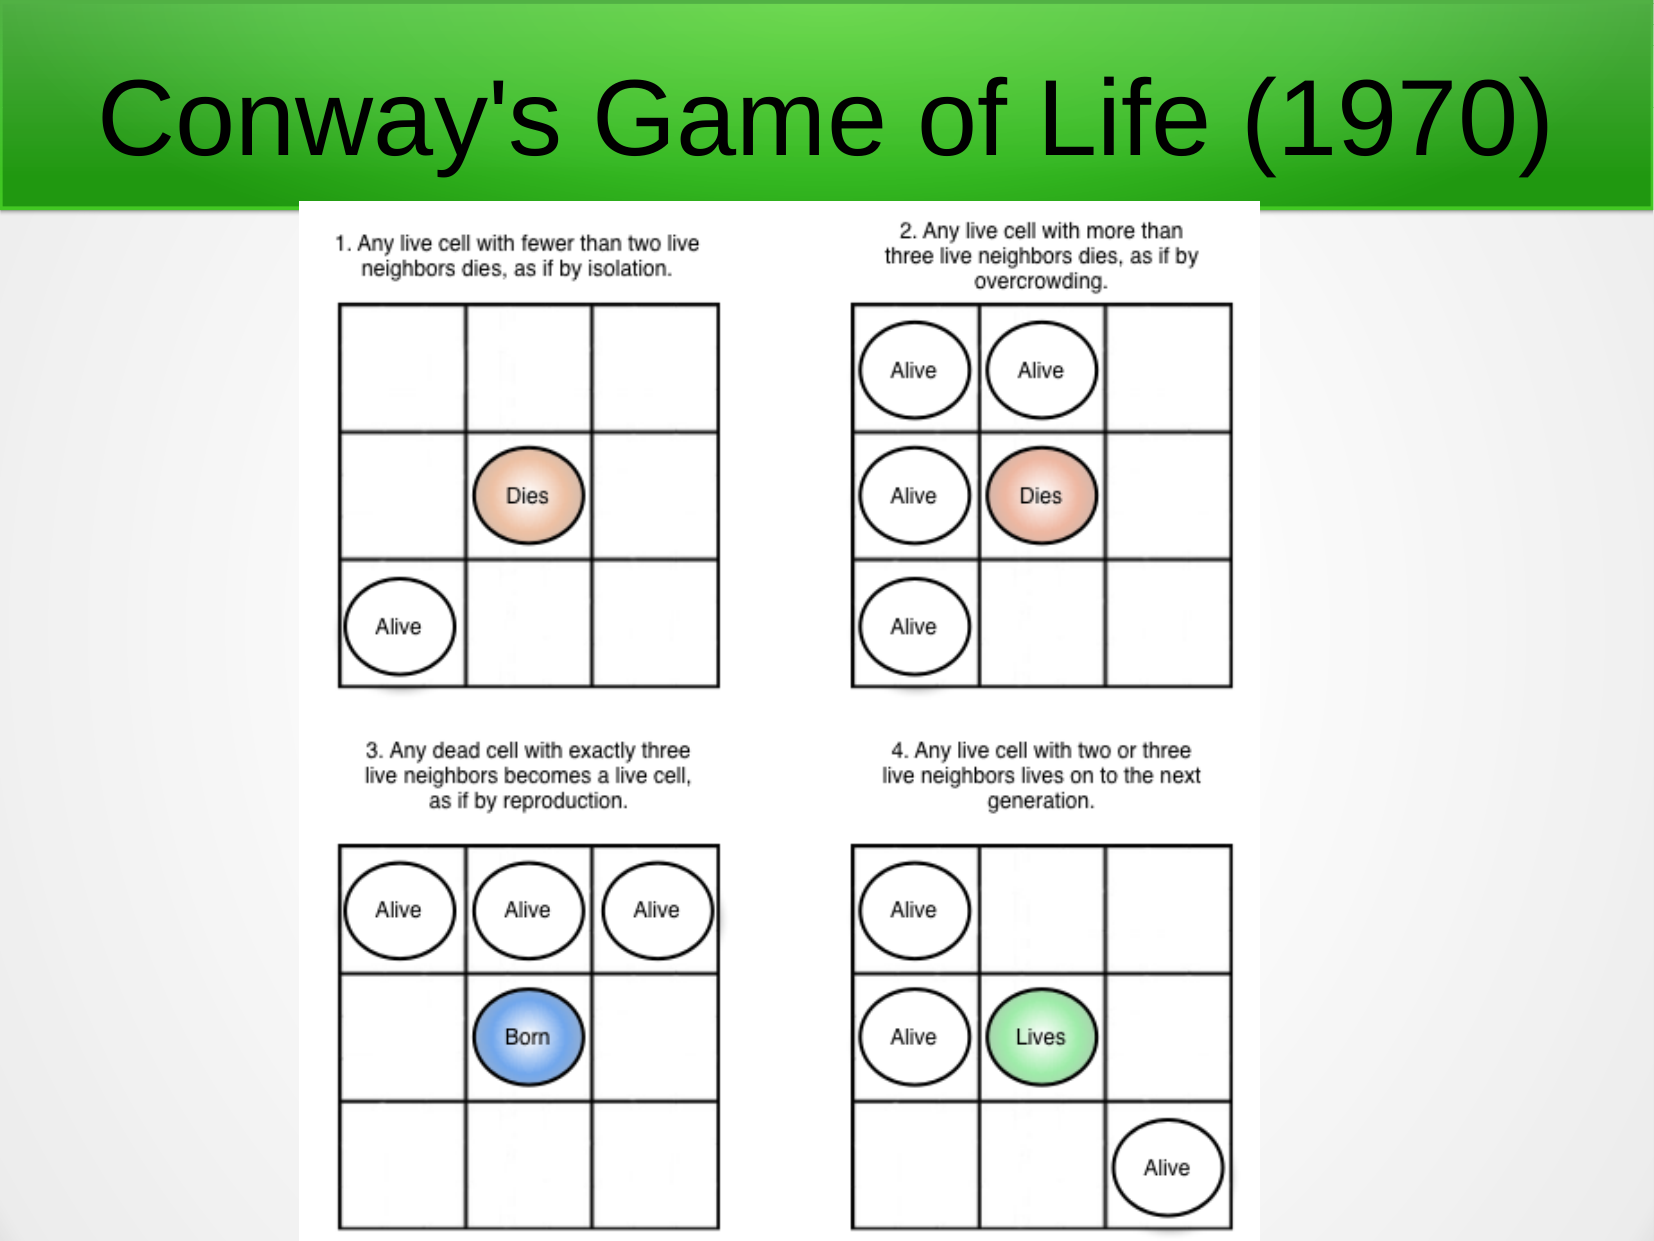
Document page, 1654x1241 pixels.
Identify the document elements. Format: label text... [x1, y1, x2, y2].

picture [299, 201, 1260, 1241]
title Conway's Game of Life (1970) [82, 47, 1571, 189]
